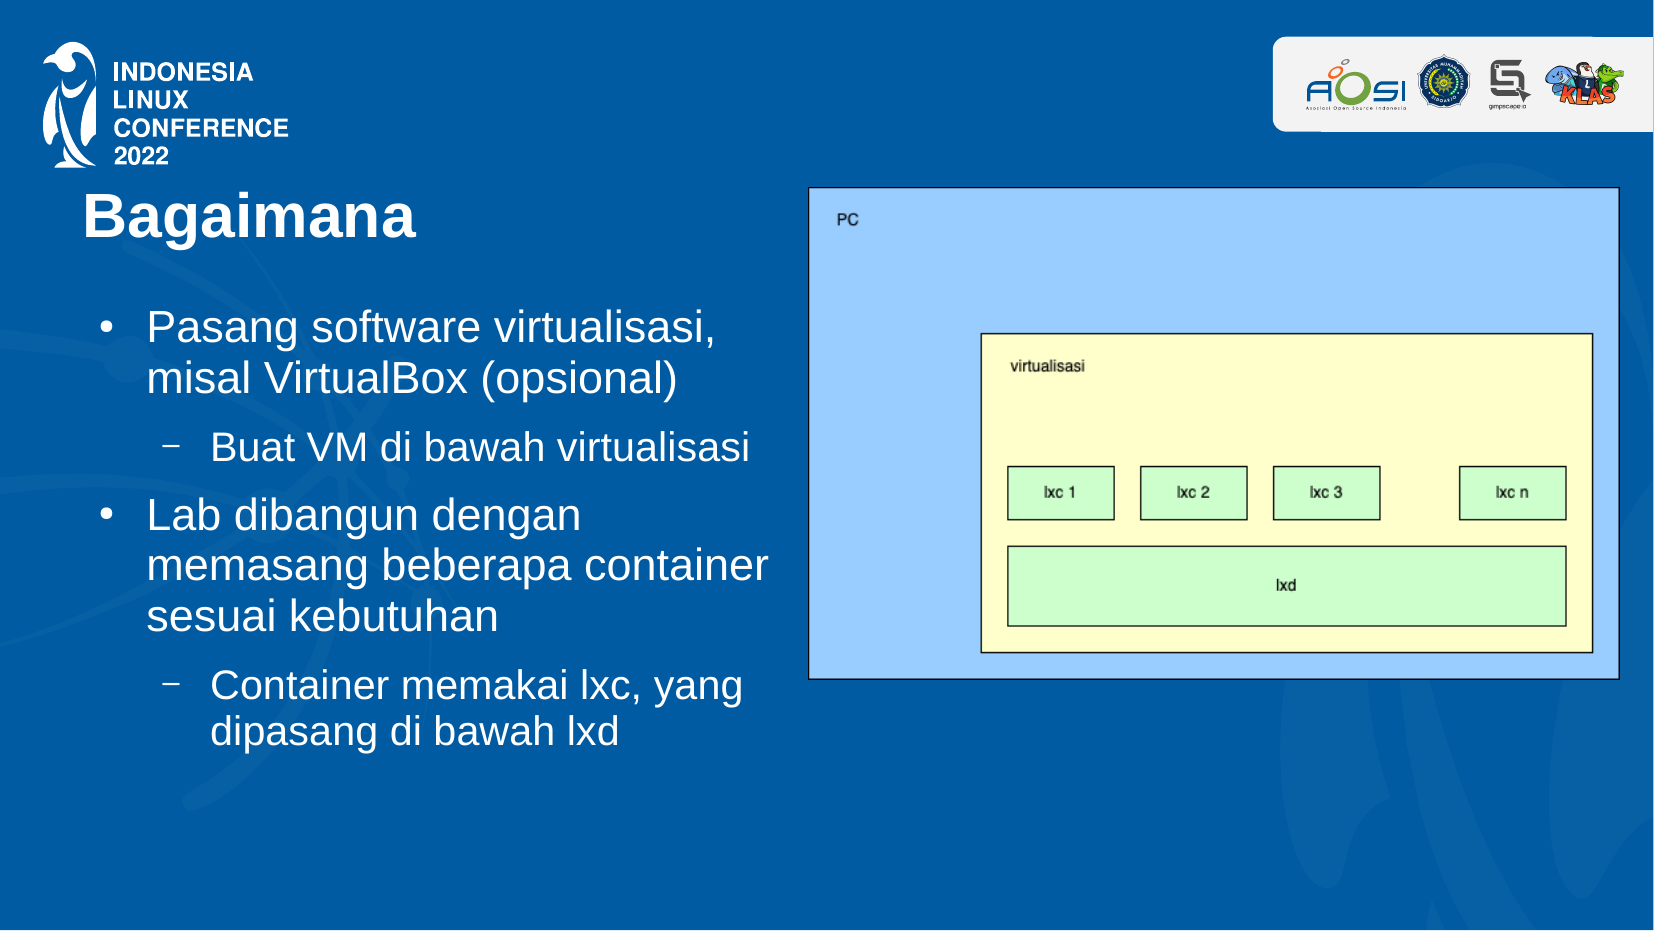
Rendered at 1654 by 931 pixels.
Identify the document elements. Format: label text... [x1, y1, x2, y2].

list Pasang software virtualisasi, misal VirtualBox (opsional) Buat VM di bawah virtualisasi Lab dibangun dengan memasang beberapa container sesuai kebutuhan Container memakai lxc, yang dipasang di bawah lxd [82, 302, 809, 758]
picture [808, 187, 1620, 680]
picture [1417, 54, 1471, 108]
picture [1545, 62, 1624, 105]
title Bagaimana [82, 150, 1571, 281]
